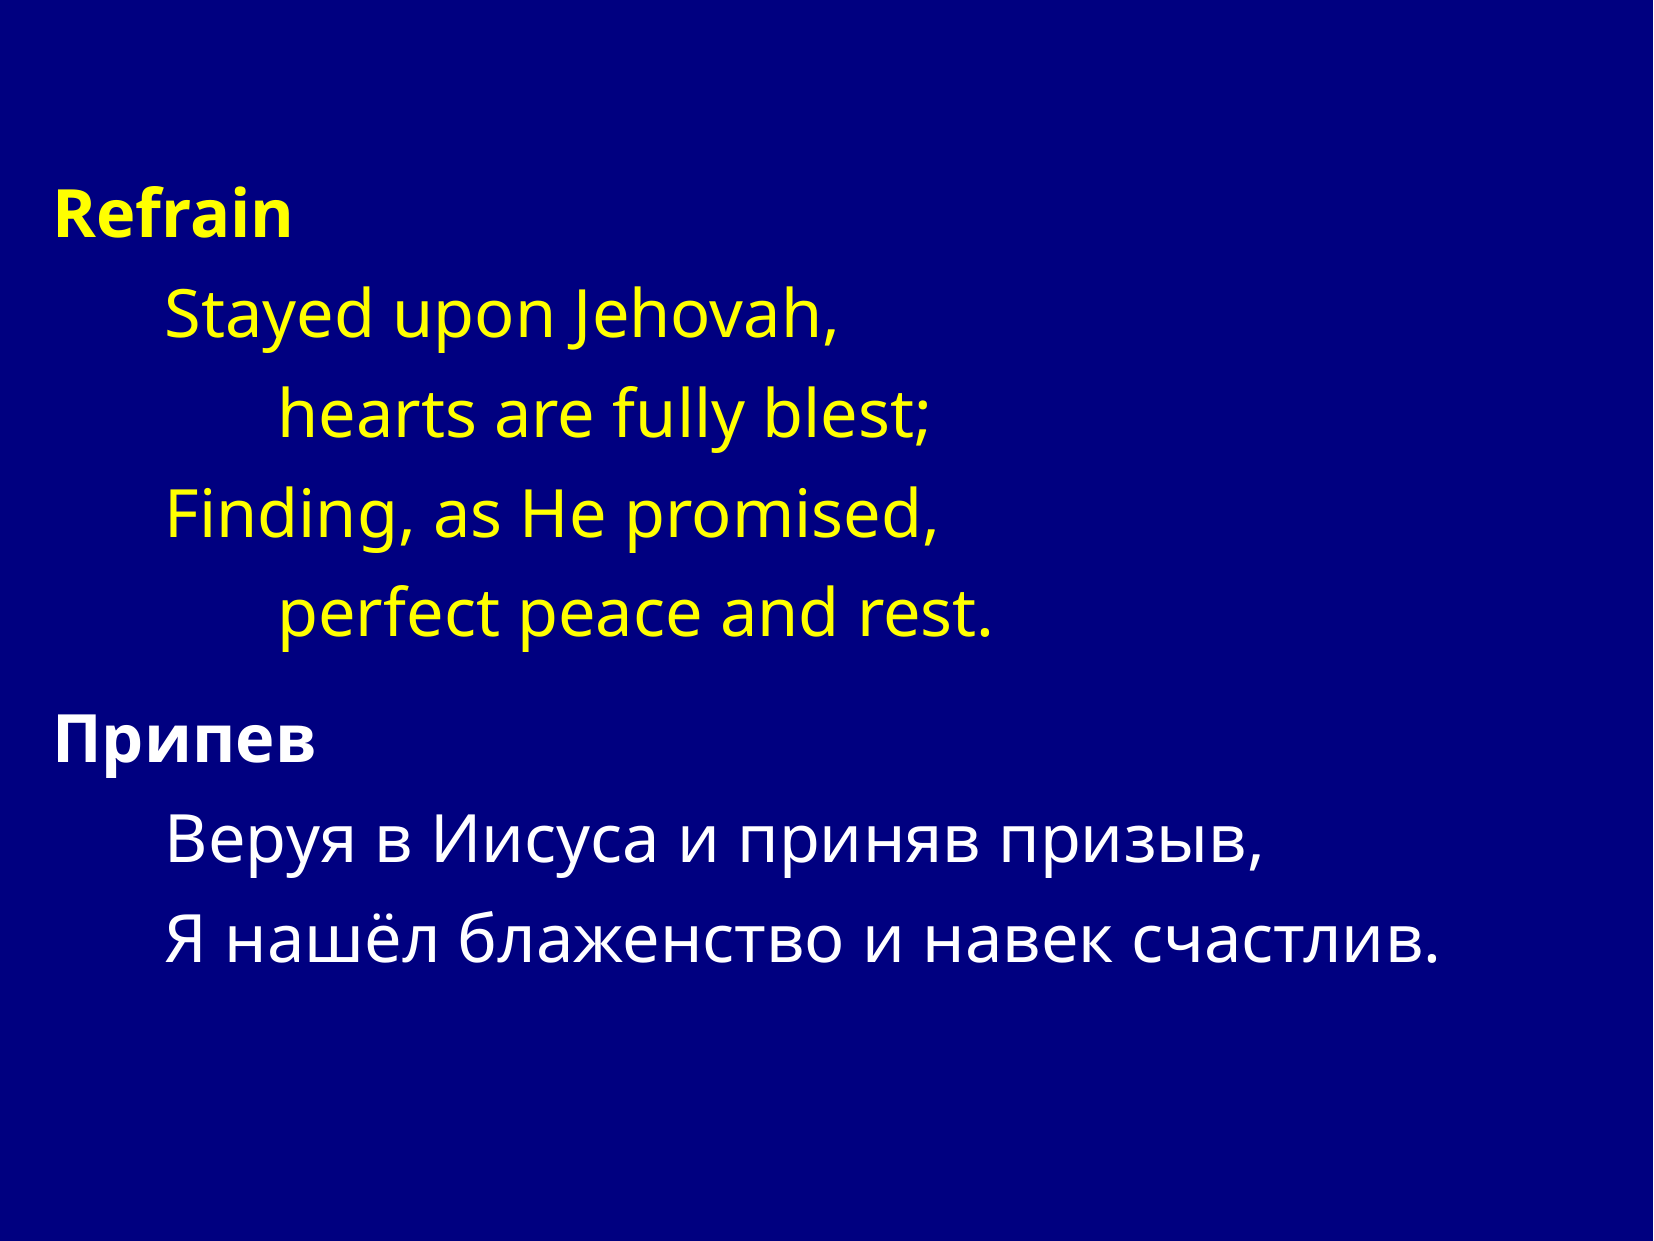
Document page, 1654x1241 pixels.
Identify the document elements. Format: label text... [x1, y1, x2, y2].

text_box Припев Веруя в Иисуса и приняв призыв, Я нашёл блаженство и навек счастлив. [37, 675, 1653, 1163]
text_box Refrain Stayed upon Jehovah, hearts are fully blest; Finding, as He promised, perfect peace and rest. [37, 150, 1651, 638]
